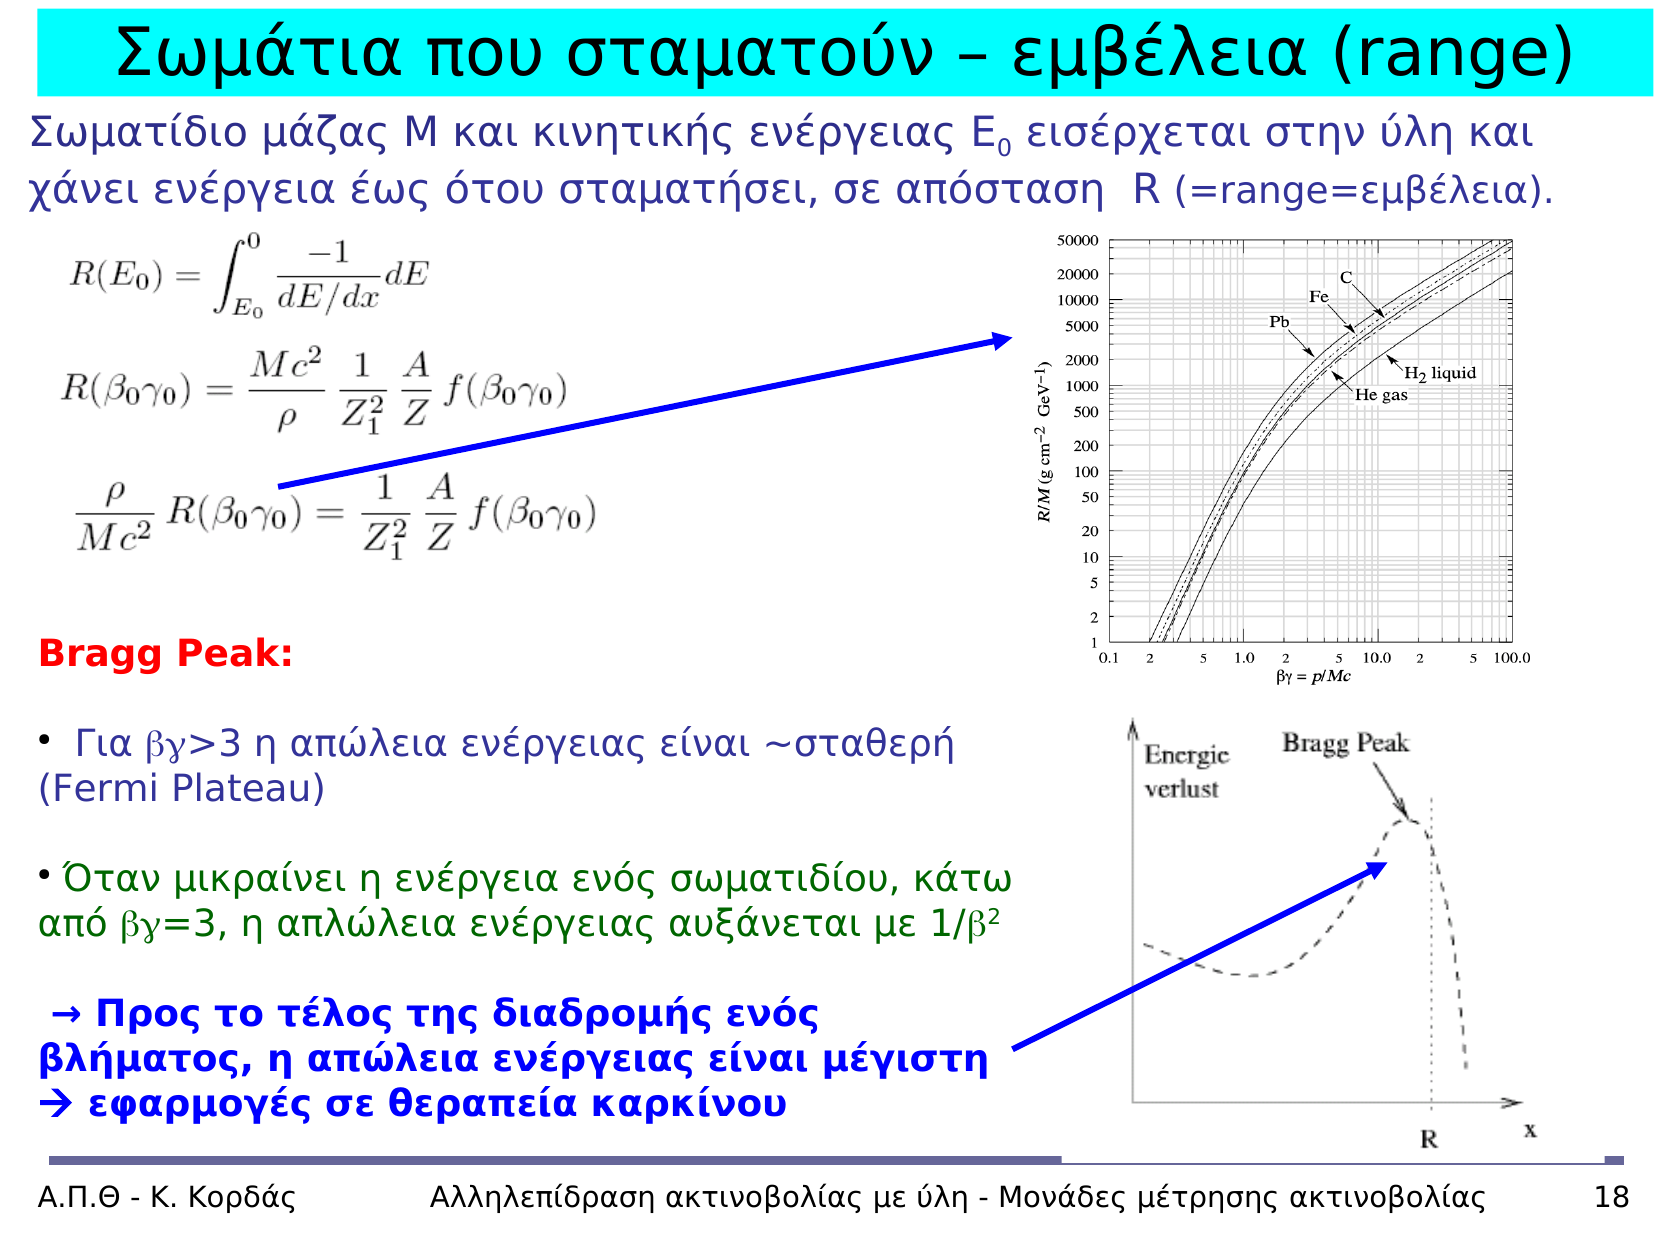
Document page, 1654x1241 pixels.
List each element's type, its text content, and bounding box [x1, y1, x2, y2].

text_box Σωματίδιο μάζας M και κινητικής ενέργειας E0 εισέρχεται στην ύλη και χάνει ενέργεια έως ότου σταματήσει, σε απόσταση R (=range=εμβέλεια). [13, 97, 1654, 220]
title Σωμάτια που σταματούν – εμβέλεια (range) [37, 8, 1654, 97]
picture [1022, 220, 1605, 1163]
picture [37, 220, 613, 584]
text_box Bragg Peak: Για >3 η απώλεια ενέργειας είναι ~σταθερή (Fermi Plateau) Όταν μικραίνει η ενέργεια ενός σωματιδίου, κάτω από =3, η απλώλεια ενέργειας αυξάνεται με 1/2 → Προς το τέλος της διαδρομής ενός βλήματος, η απώλεια ενέργειας είναι μέγιστη  εφαρμογές σε θεραπεία καρκίνου [22, 621, 1036, 1132]
